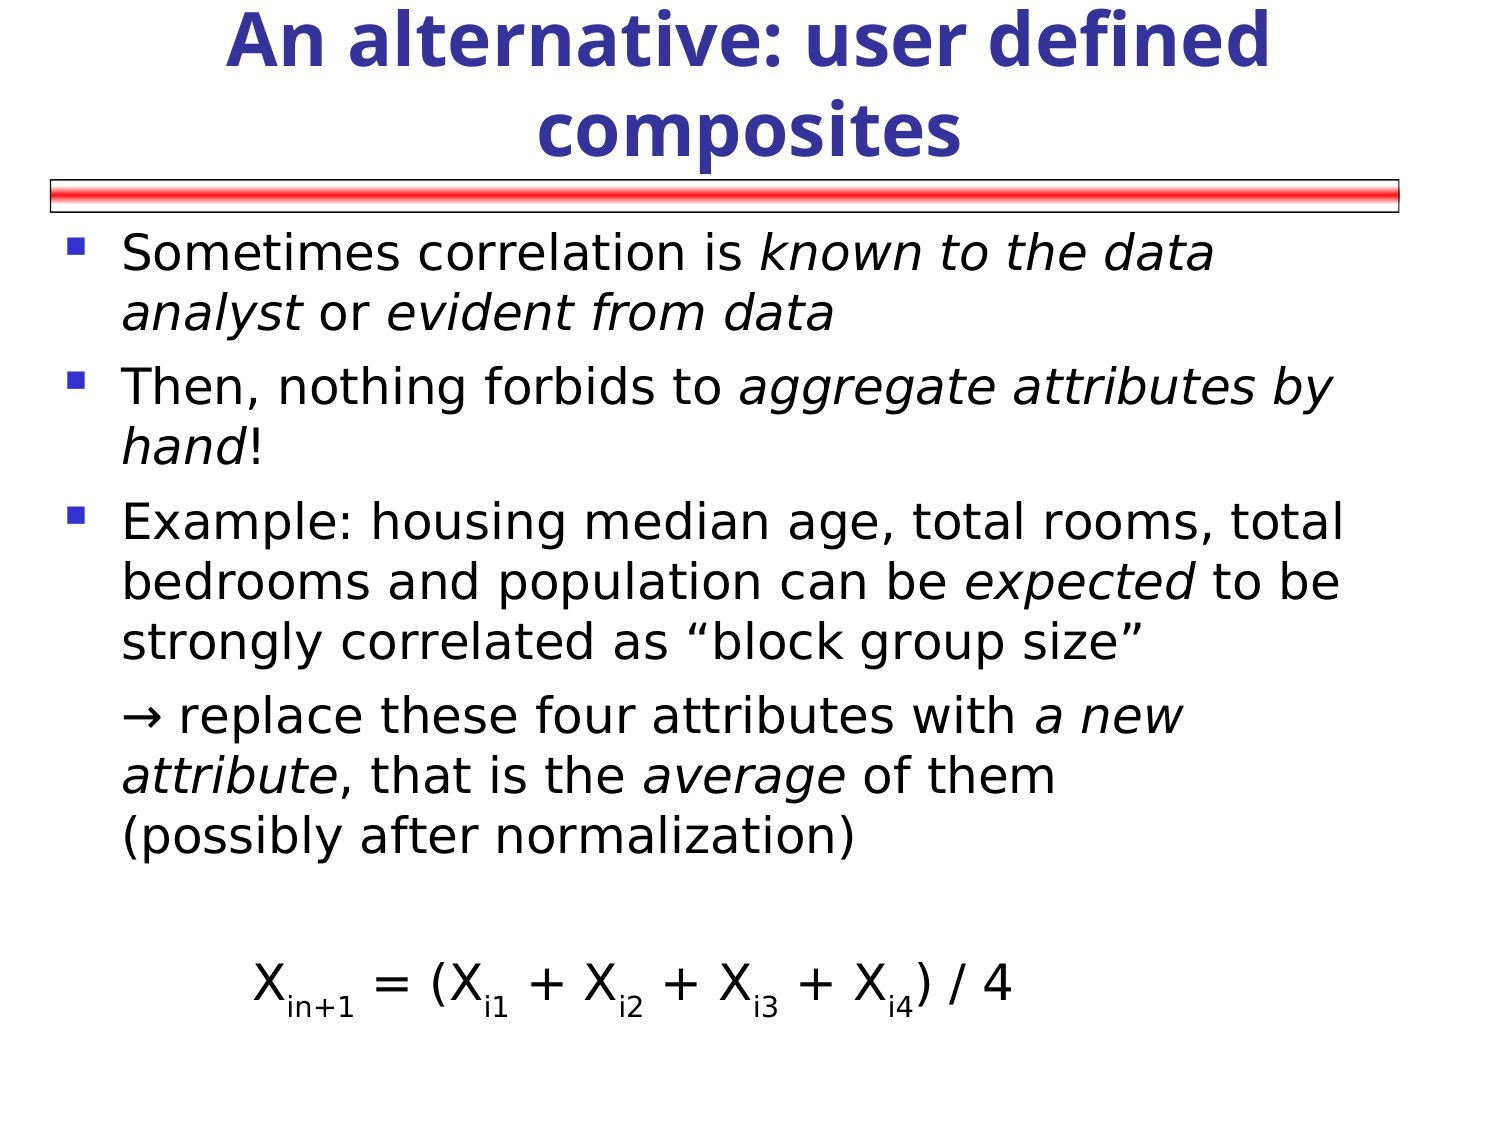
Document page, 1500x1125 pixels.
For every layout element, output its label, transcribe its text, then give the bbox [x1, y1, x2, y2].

title An alternative: user defined composites [0, 0, 1500, 180]
list Sometimes correlation is known to the data analyst or evident from data Then, nothing forbids to aggregate attributes by hand! Example: housing median age, total rooms, total bedrooms and population can be expected to be strongly correlated as “block group size” → replace these four attributes with a new attribute, that is the average of them (possibly after normalization) Xin+1 = (Xi1 + Xi2 + Xi3 + Xi4) / 4 [49, 212, 1425, 1081]
